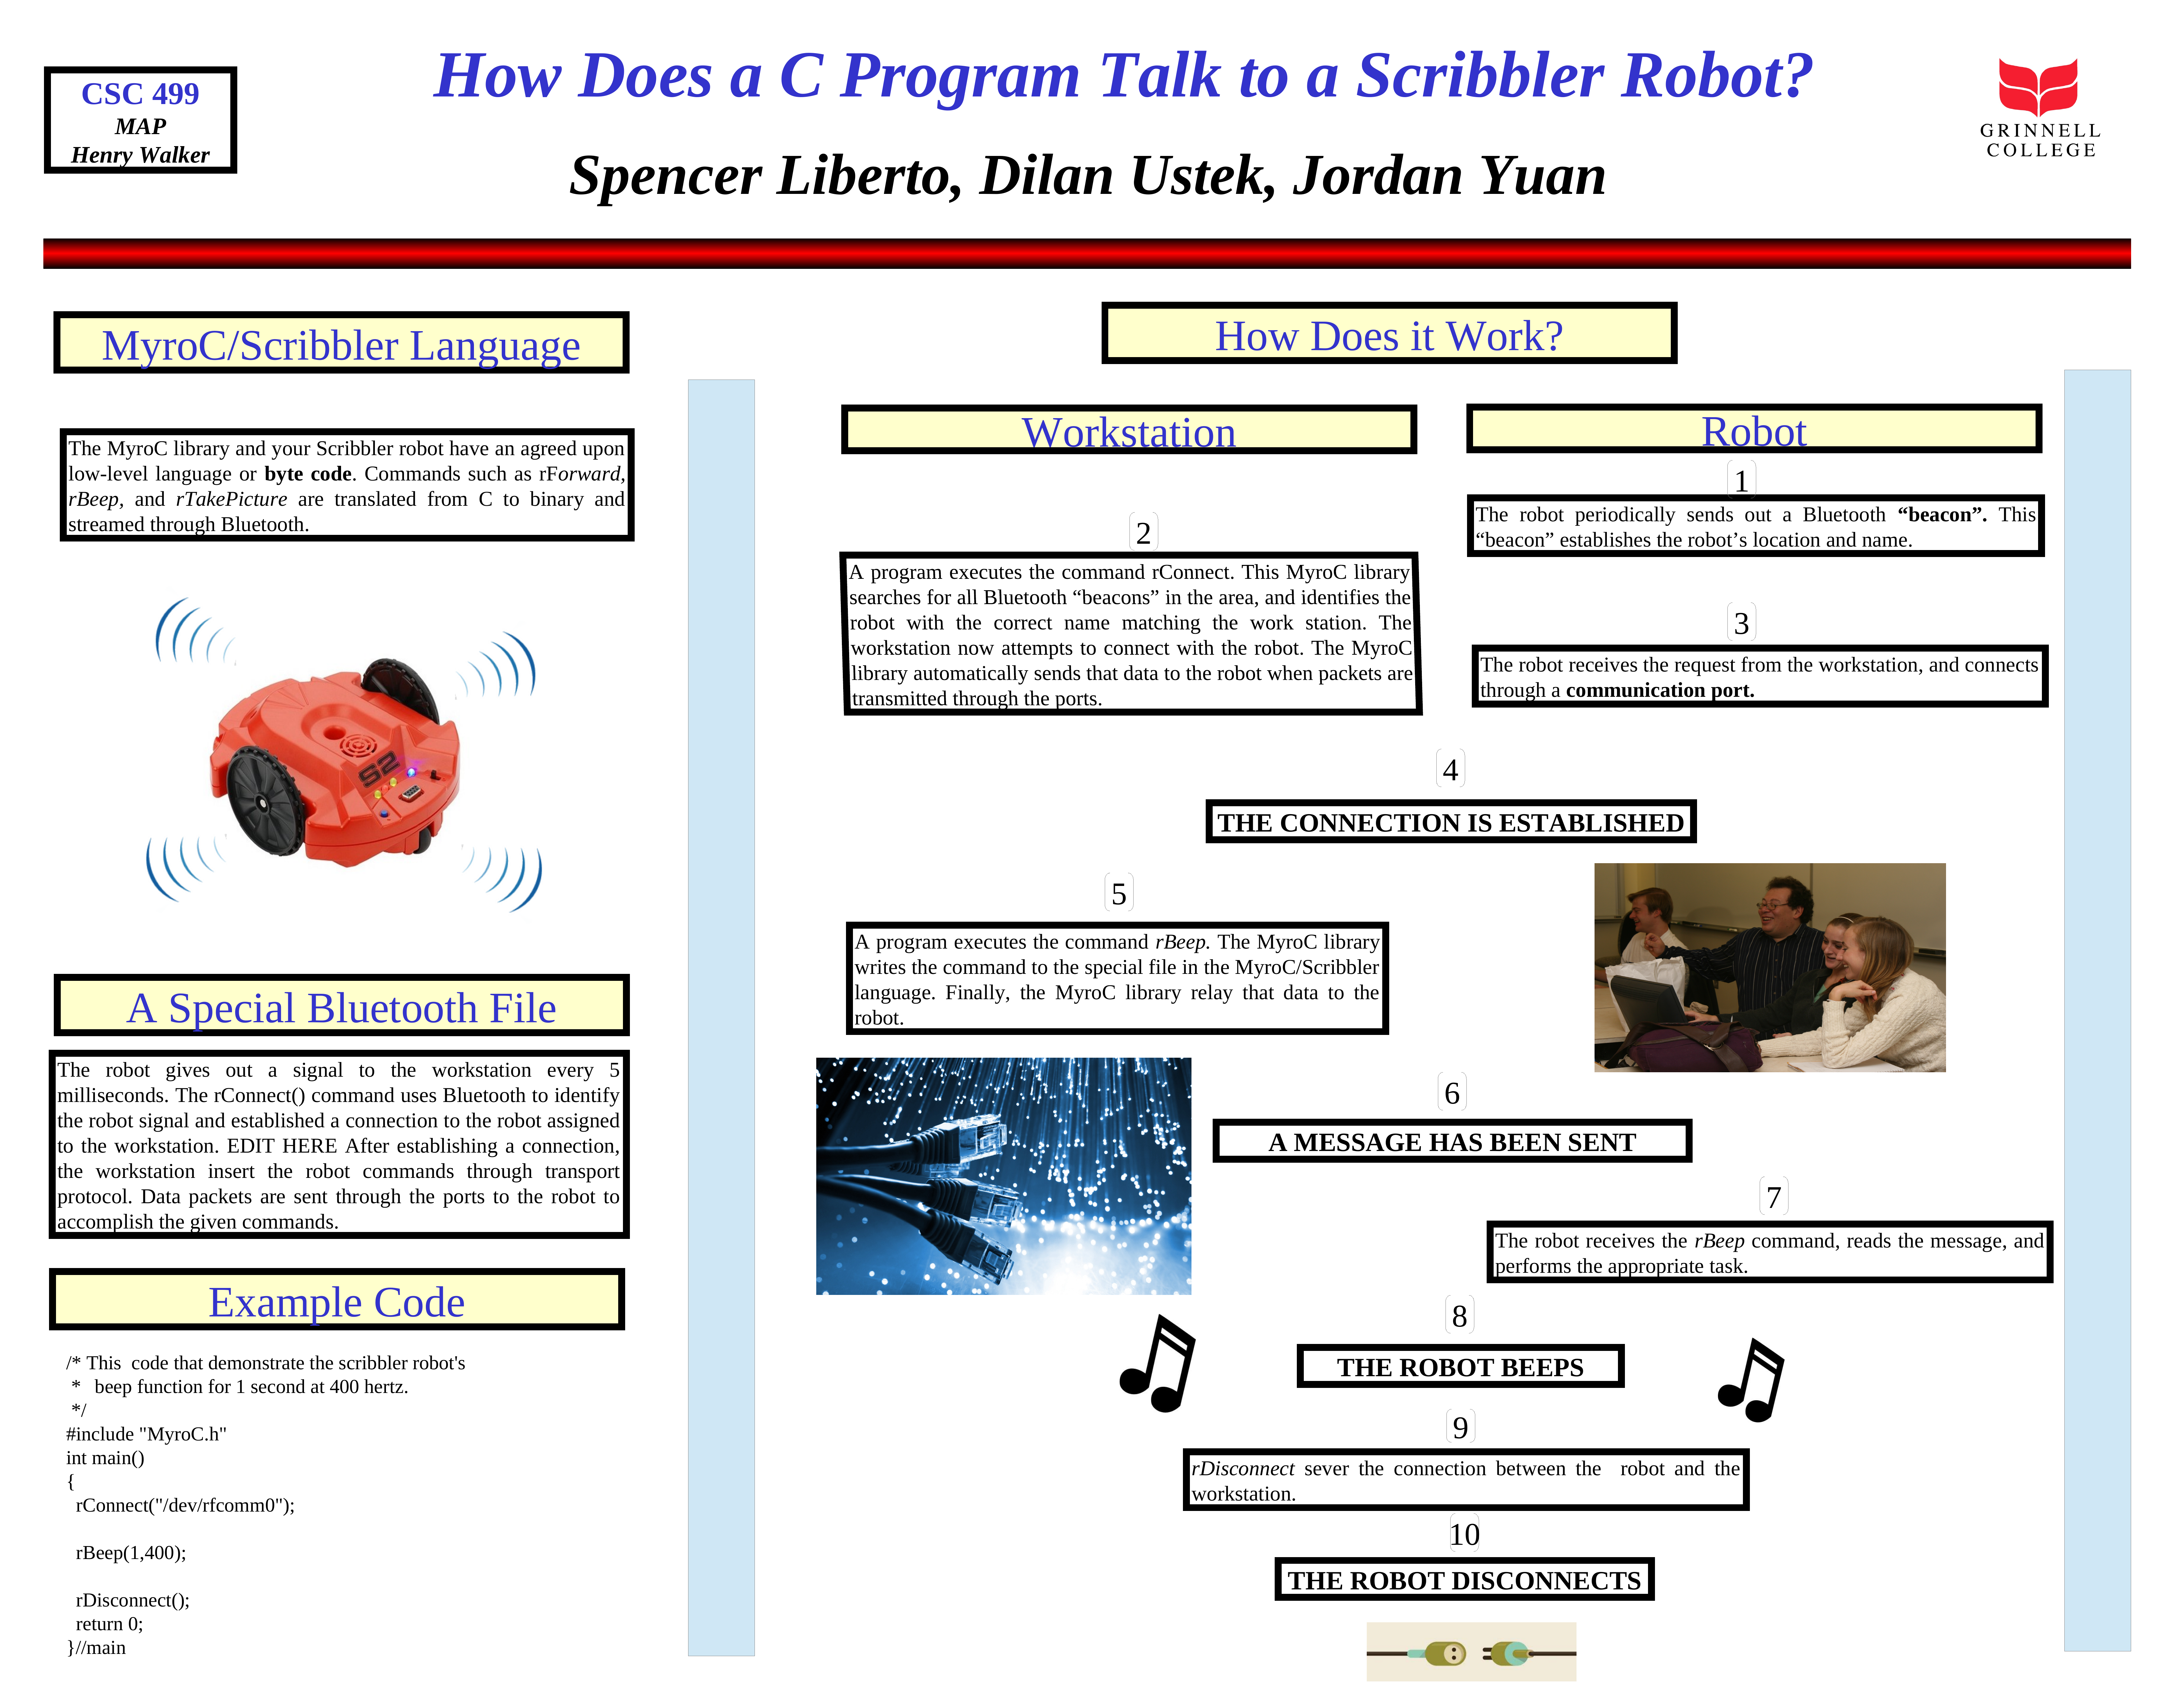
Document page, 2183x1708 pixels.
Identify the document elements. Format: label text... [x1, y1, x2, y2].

picture [816, 1058, 1191, 1295]
text_box The robot periodically sends out a Bluetooth “beacon”. This “beacon” establishes the robot’s location and name. [1471, 498, 2042, 554]
text_box CSC 499 MAP Henry Walker [47, 70, 234, 170]
text_box The robot receives the rBeep command, reads the message, and performs the appropriate task. [1490, 1224, 2050, 1280]
picture [1718, 1338, 1785, 1422]
text_box 10 [1474, 1525, 1476, 1544]
text_box 4 [1460, 749, 1465, 787]
text_box THE ROBOT BEEPS [1300, 1347, 1621, 1384]
text_box 6 [1438, 1072, 1443, 1111]
text_box 10 [1450, 1513, 1455, 1552]
text_box How Does a C Program Talk to a Scribbler Robot? [234, 28, 1998, 113]
text_box [688, 380, 755, 1656]
picture [1595, 863, 1946, 1073]
text_box [43, 238, 2131, 269]
text_box 5 [1105, 873, 1110, 911]
text_box rDisconnect sever the connection between the robot and the workstation. [1186, 1451, 1747, 1508]
text_box A Special Bluetooth File [57, 977, 626, 1033]
text_box A program executes the command rBeep. The MyroC library writes the command to the special file in the MyroC/Scribbler language. Finally, the MyroC library relay that data to the robot. [849, 925, 1386, 1032]
text_box 3 [1727, 603, 1732, 641]
text_box A program executes the command rConnect. This MyroC library searches for all Bluetooth “beacons” in the area, and identifies the robot with the correct name matching the work station. The workstation now attempts to connect with the robot. The MyroC library automatically sends that data to the robot when packets are transmitted through the ports. [843, 555, 1420, 712]
text_box Robot [1470, 407, 2039, 450]
text_box 2 [1153, 512, 1158, 551]
text_box THE CONNECTION IS ESTABLISHED [1209, 803, 1694, 840]
text_box 10 [1474, 1538, 1479, 1552]
text_box 3 [1751, 603, 1756, 641]
text_box 4 [1436, 749, 1441, 787]
text_box How Does it Work? [1105, 305, 1674, 361]
text_box A MESSAGE HAS BEEN SENT [1216, 1122, 1689, 1159]
picture [90, 579, 570, 949]
text_box THE ROBOT DISCONNECTS [1278, 1560, 1652, 1598]
text_box Workstation [844, 408, 1414, 451]
picture [1367, 1622, 1577, 1681]
text_box 10 [1474, 1513, 1479, 1531]
text_box Spencer Liberto, Dilan Ustek, Jordan Yuan [278, 129, 1899, 213]
text_box The MyroC library and your Scribbler robot have an agreed upon low-level language or byte code. Commands such as rForward, rBeep, and rTakePicture are translated from C to binary and streamed through Bluetooth. [63, 431, 631, 538]
text_box 8 [1469, 1295, 1474, 1334]
picture [1120, 1314, 1196, 1413]
text_box 2 [1129, 512, 1135, 551]
text_box MyroC/Scribbler Language [57, 315, 626, 370]
text_box [2064, 370, 2131, 1651]
text_box 9 [1446, 1409, 1452, 1443]
text_box 5 [1128, 873, 1134, 911]
text_box 7 [1760, 1177, 1765, 1215]
text_box /* This code that demonstrate the scribbler robot's * beep function for 1 second at 400 hertz. */ #include "MyroC.h" int main() { rConnect("/dev/rfcomm0"); rBeep(1,400); rDisconnect(); return 0; }//main [61, 1347, 518, 1661]
text_box 8 [1446, 1295, 1451, 1334]
text_box 9 [1470, 1409, 1475, 1443]
text_box 7 [1783, 1177, 1788, 1215]
text_box 6 [1461, 1072, 1467, 1111]
picture [1978, 55, 2102, 159]
text_box 1 [1727, 460, 1732, 498]
text_box Example Code [52, 1271, 622, 1327]
text_box The robot receives the request from the workstation, and connects through a communication port. [1475, 648, 2046, 704]
text_box The robot gives out a signal to the workstation every 5 milliseconds. The rConnect() command uses Bluetooth to identify the robot signal and established a connection to the robot assigned to the workstation. EDIT HERE After establishing a connection, the workstation insert the robot commands through transport protocol. Data packets are sent through the ports to the robot to accomplish the given commands. [52, 1053, 627, 1236]
text_box 1 [1751, 460, 1756, 498]
